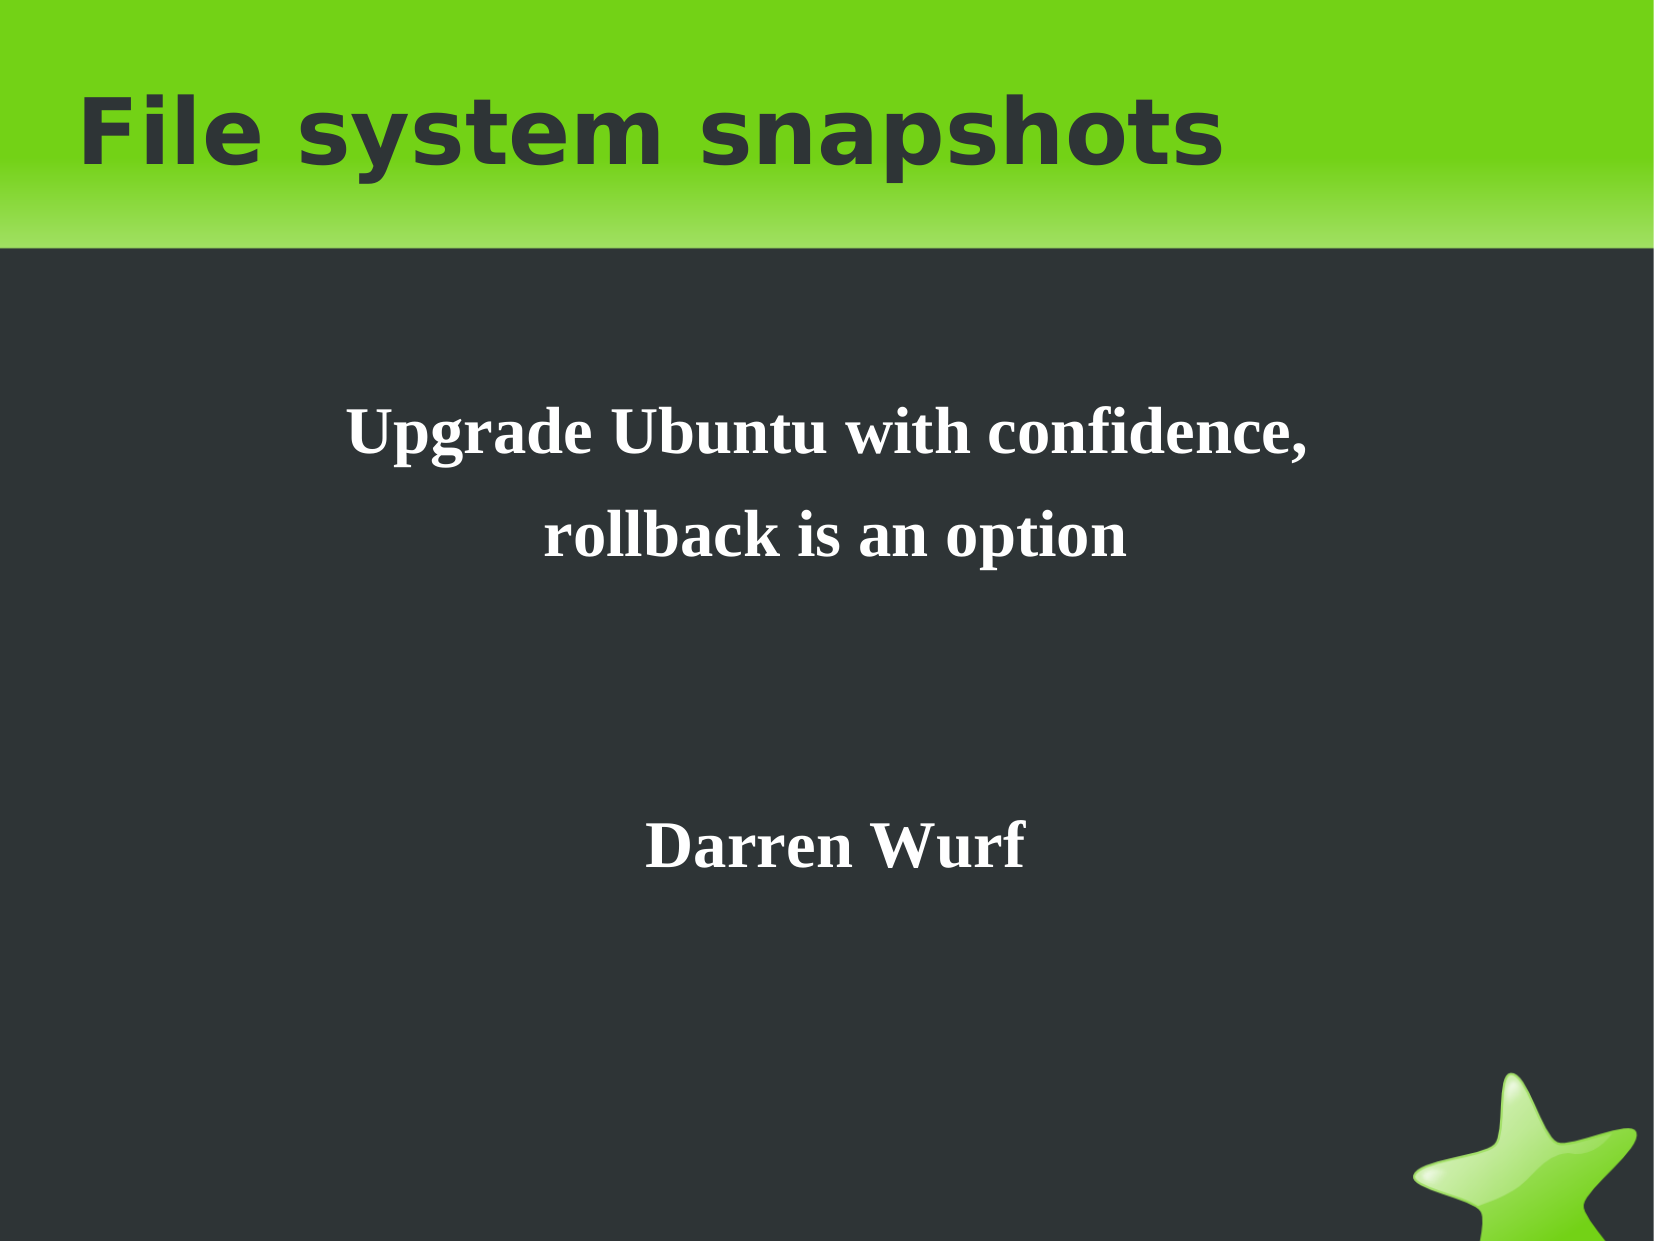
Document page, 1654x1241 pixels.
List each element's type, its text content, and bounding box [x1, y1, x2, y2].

list Upgrade Ubuntu with confidence, rollback is an option Darren Wurf [82, 290, 1571, 1094]
title File system snapshots [76, 36, 1565, 229]
picture [0, 0, 1654, 1241]
